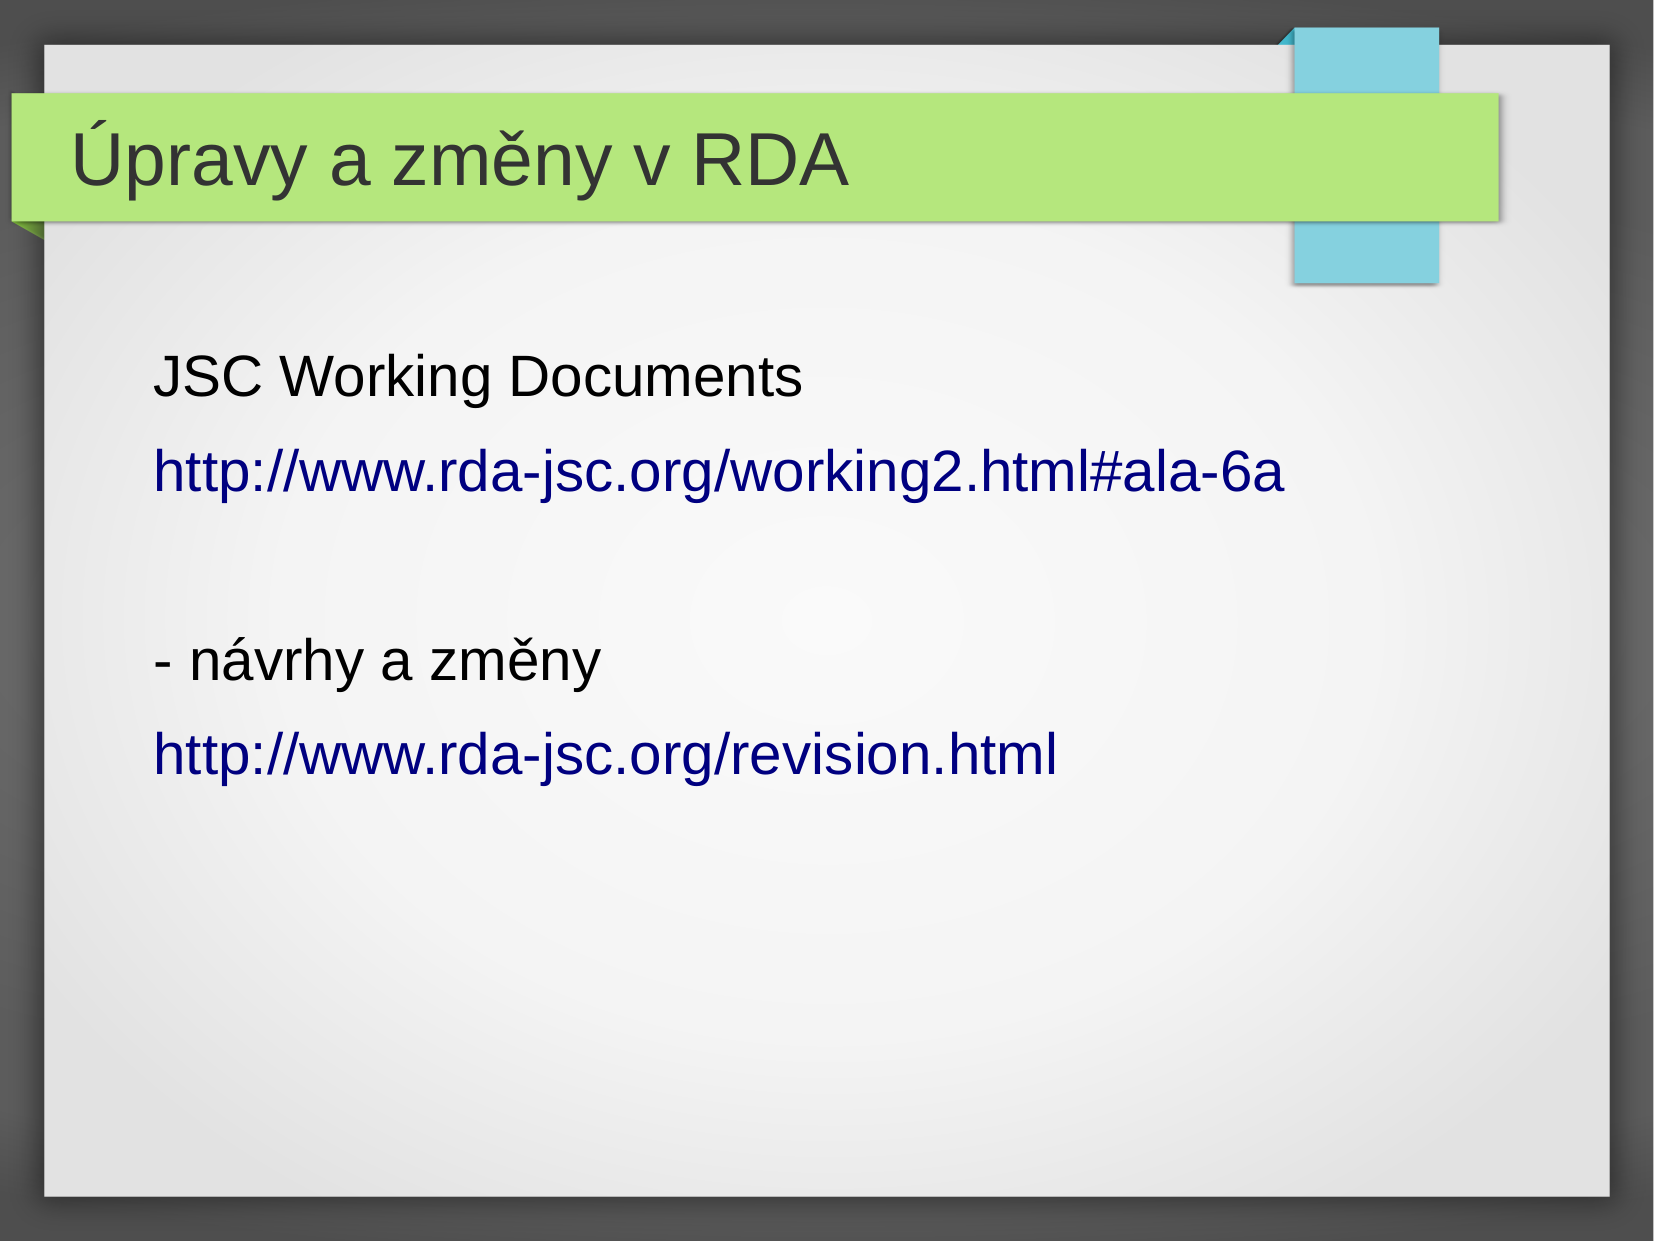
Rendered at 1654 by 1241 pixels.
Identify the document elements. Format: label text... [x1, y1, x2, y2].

list JSC Working Documents http://www.rda-jsc.org/working2.html#ala-6a - návrhy a změny http://www.rda-jsc.org/revision.html [82, 343, 1538, 1063]
title Úpravy a změny v RDA [70, 106, 1229, 213]
picture [0, 0, 1654, 1241]
